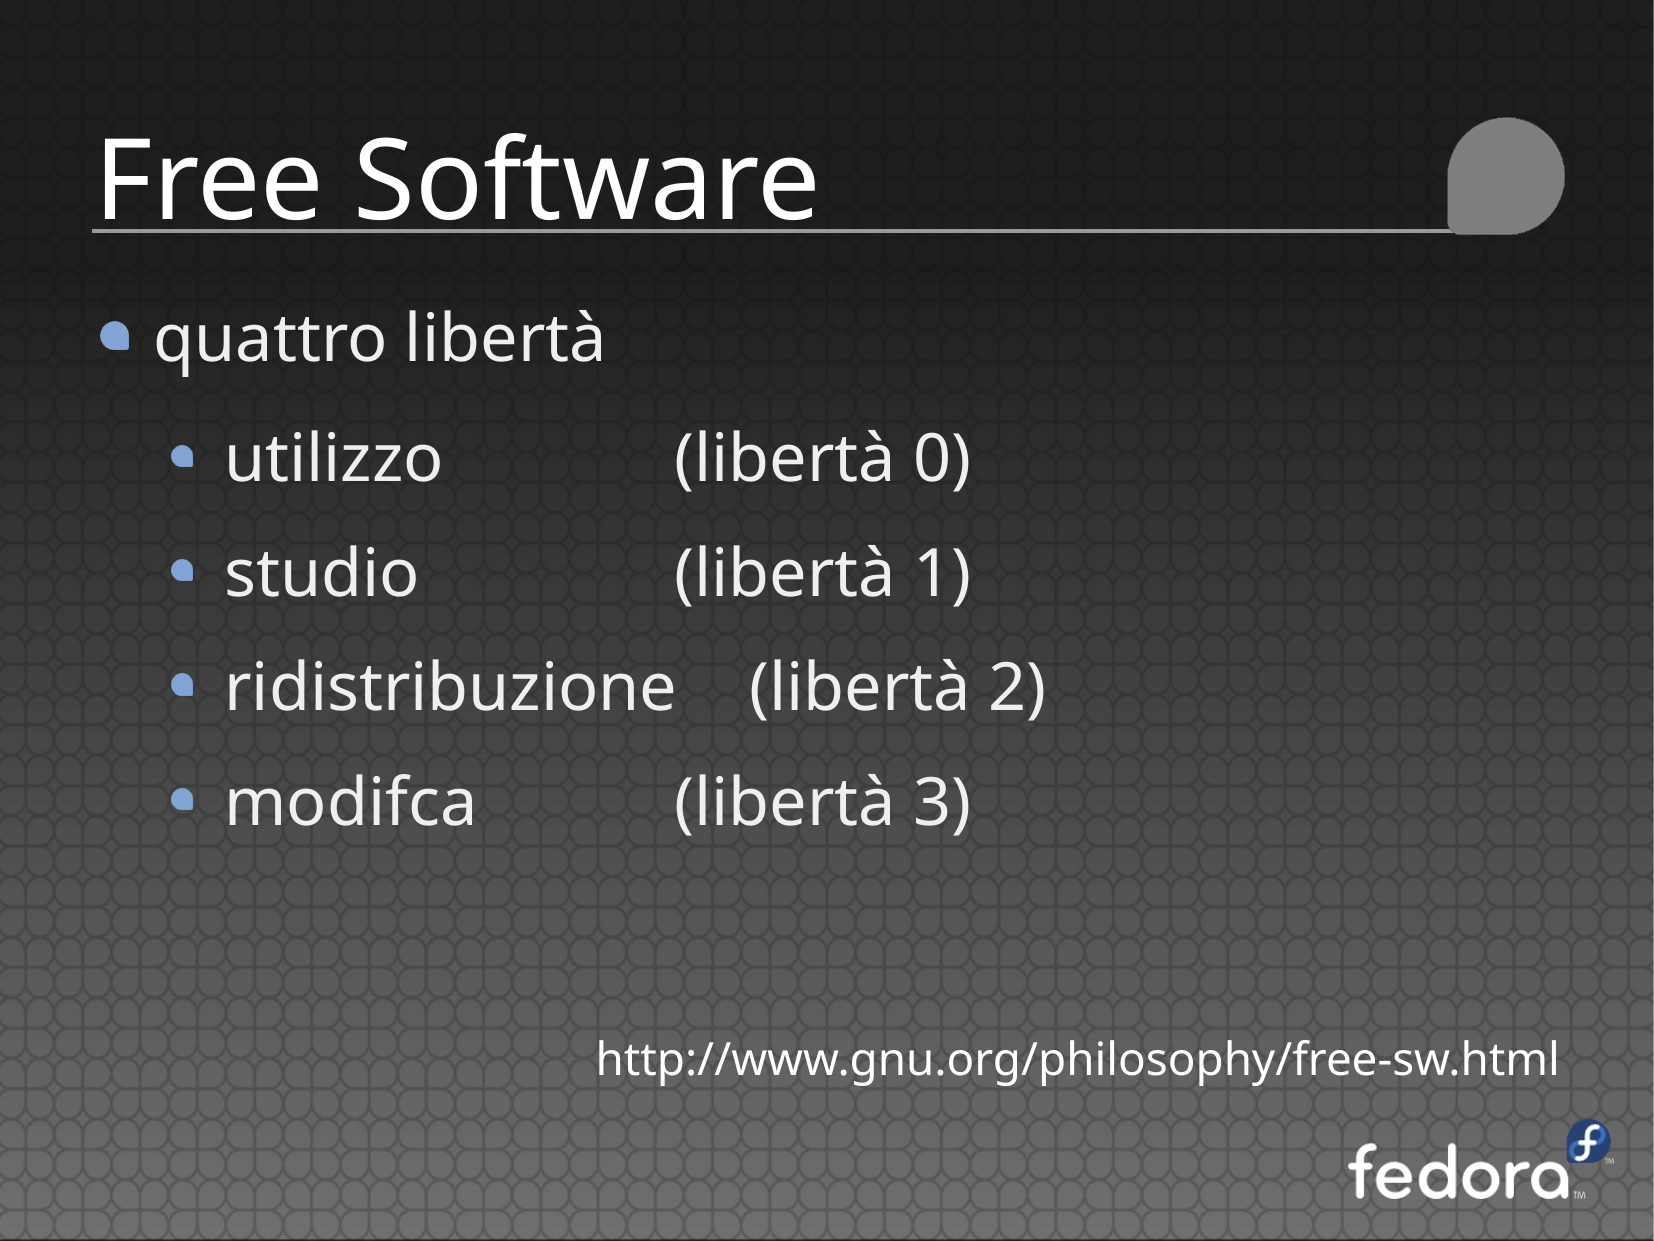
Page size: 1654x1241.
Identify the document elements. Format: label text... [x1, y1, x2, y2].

list quattro libertà utilizzo (libertà 0) studio (libertà 1) ridistribuzione (libertà 2) modifca (libertà 3) [82, 290, 1571, 1094]
text_box http://www.gnu.org/philosophy/free-sw.html [337, 1019, 1576, 1088]
picture [0, 0, 1654, 1241]
title Free Software [94, 100, 1426, 251]
